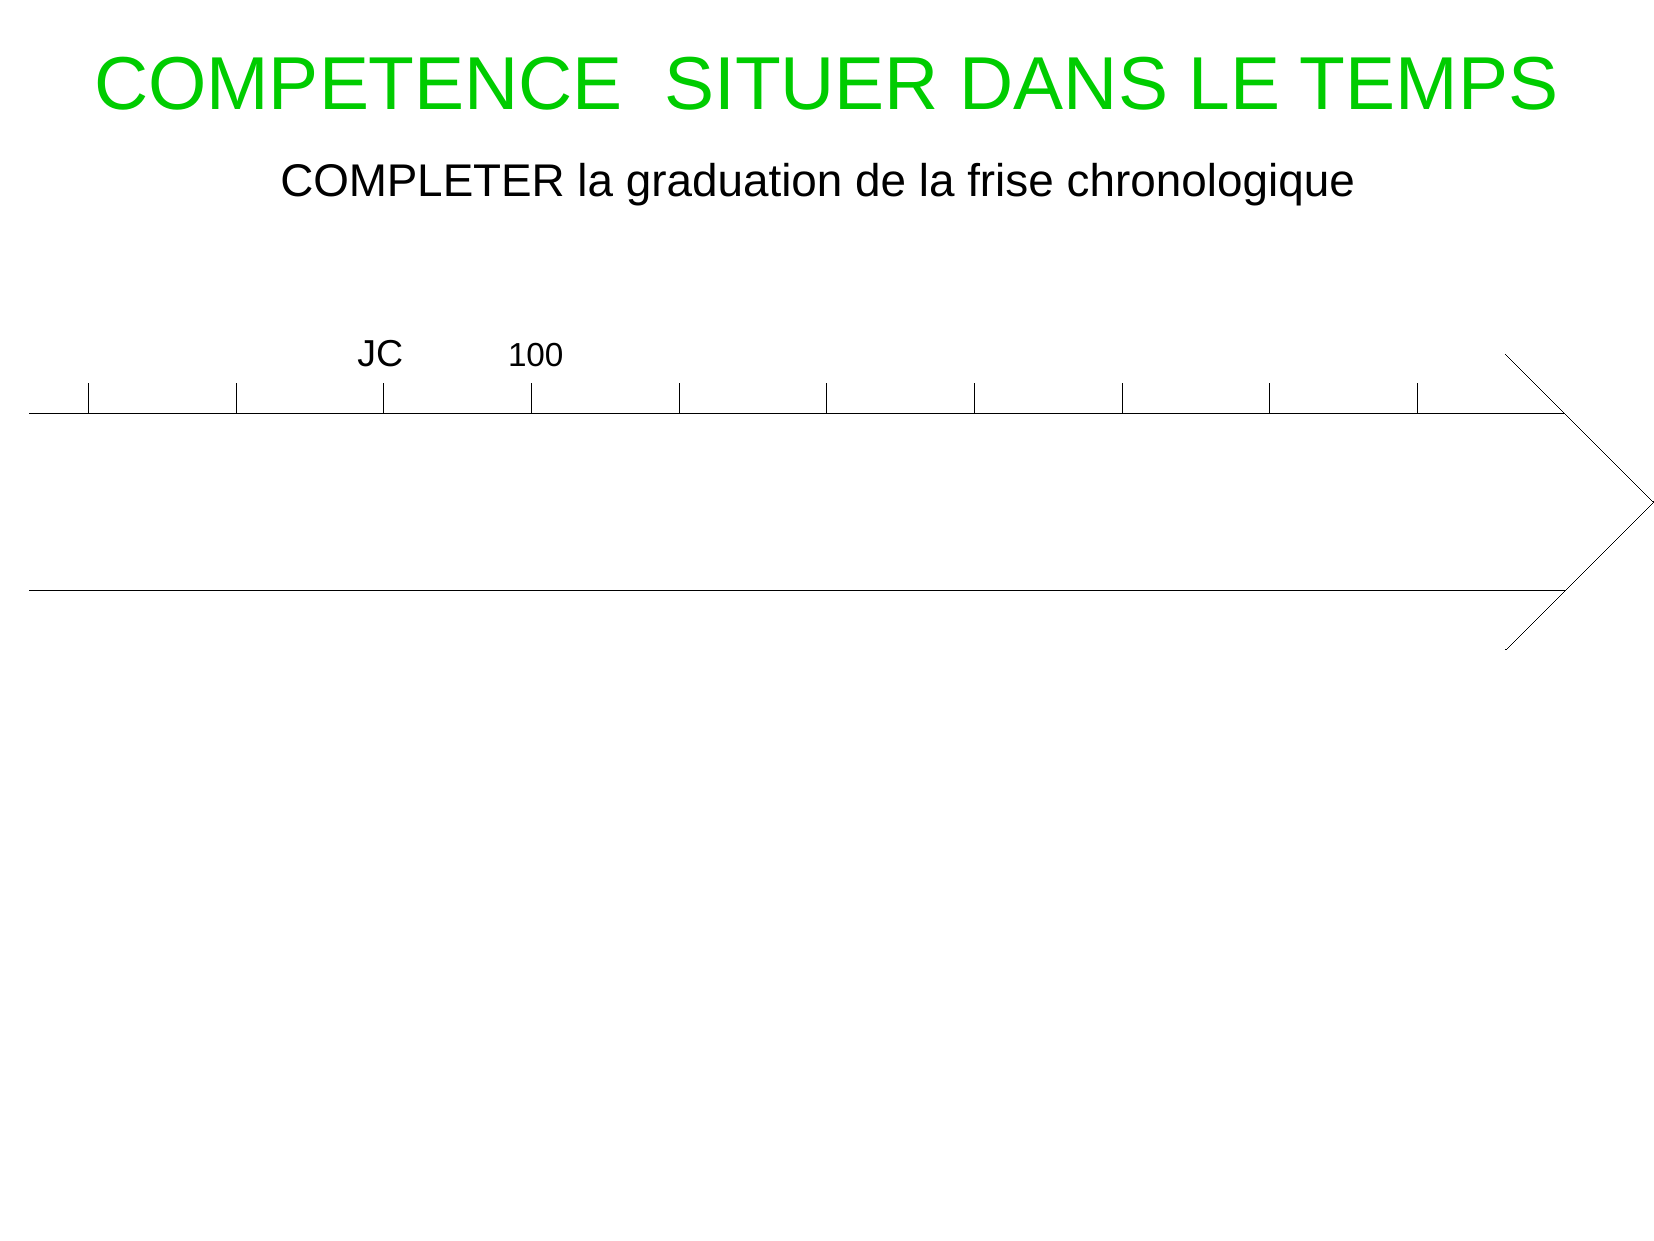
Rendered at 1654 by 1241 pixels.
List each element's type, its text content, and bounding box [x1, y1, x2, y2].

title COMPETENCE SITUER DANS LE TEMPS [29, 41, 1625, 126]
text_box JC 100 [59, 324, 1536, 382]
text_box COMPLETER la graduation de la frise chronologique [265, 147, 1447, 214]
